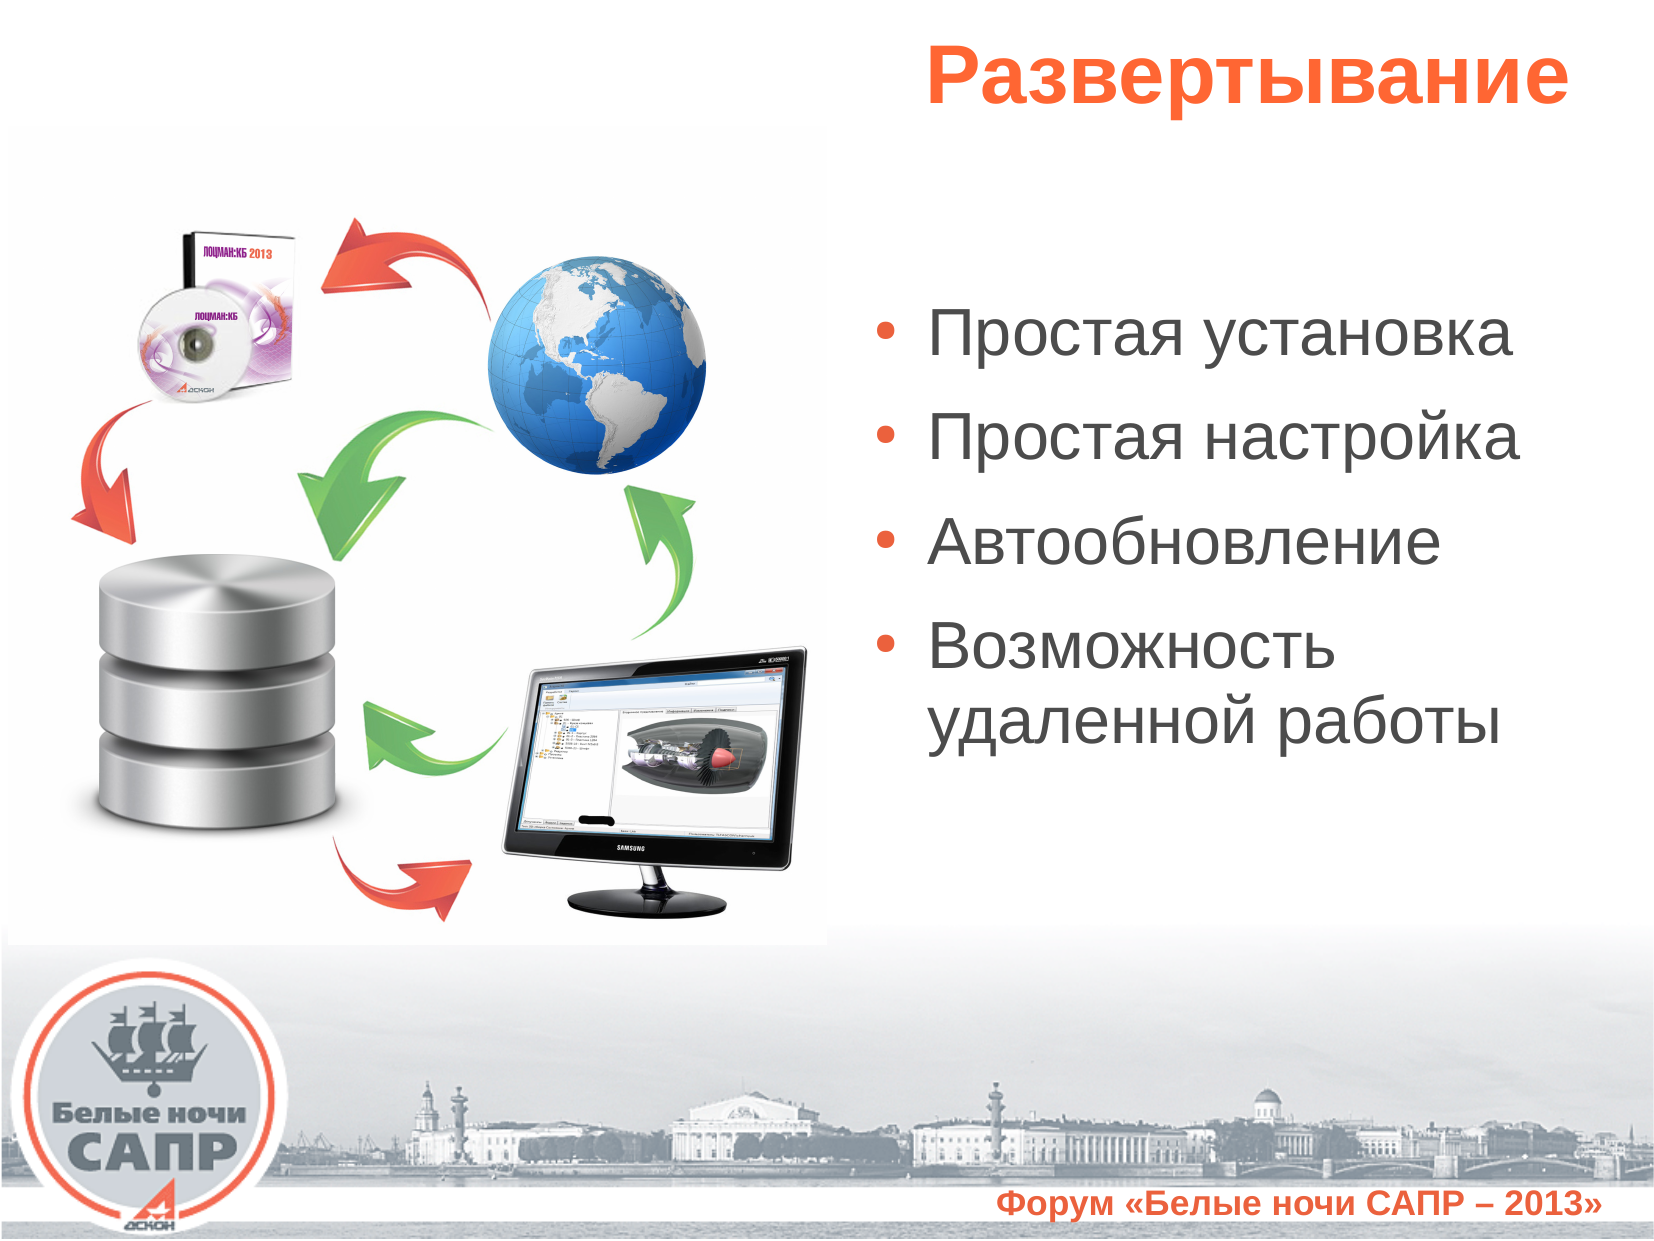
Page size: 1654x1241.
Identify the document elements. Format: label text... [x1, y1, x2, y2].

picture [1, 0, 1654, 1239]
list Простая установка Простая настройка Автообновление Возможность удаленной работы [856, 295, 1571, 1114]
title Развертывание [82, 25, 1571, 125]
